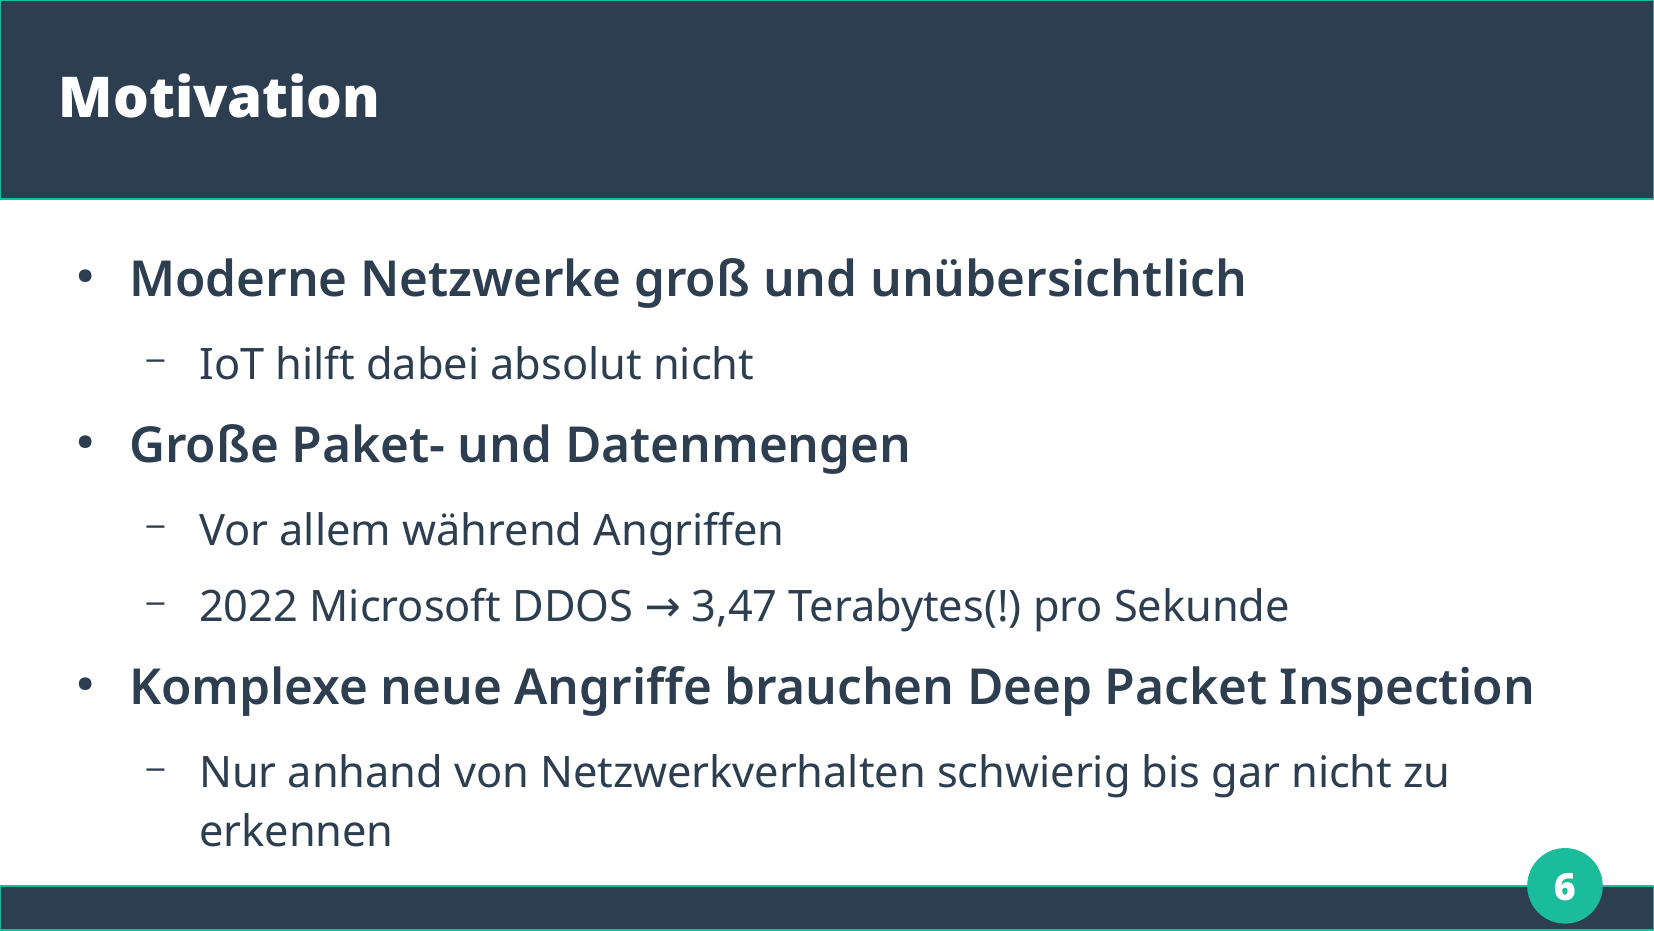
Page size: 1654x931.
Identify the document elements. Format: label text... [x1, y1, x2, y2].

title Motivation [59, 37, 1595, 155]
list Moderne Netzwerke groß und unübersichtlich IoT hilft dabei absolut nicht Große Paket- und Datenmengen Vor allem während Angriffen 2022 Microsoft DDOS → 3,47 Terabytes(!) pro Sekunde Komplexe neue Angriffe brauchen Deep Packet Inspection Nur anhand von Netzwerkverhalten schwierig bis gar nicht zu erkennen [59, 243, 1595, 864]
